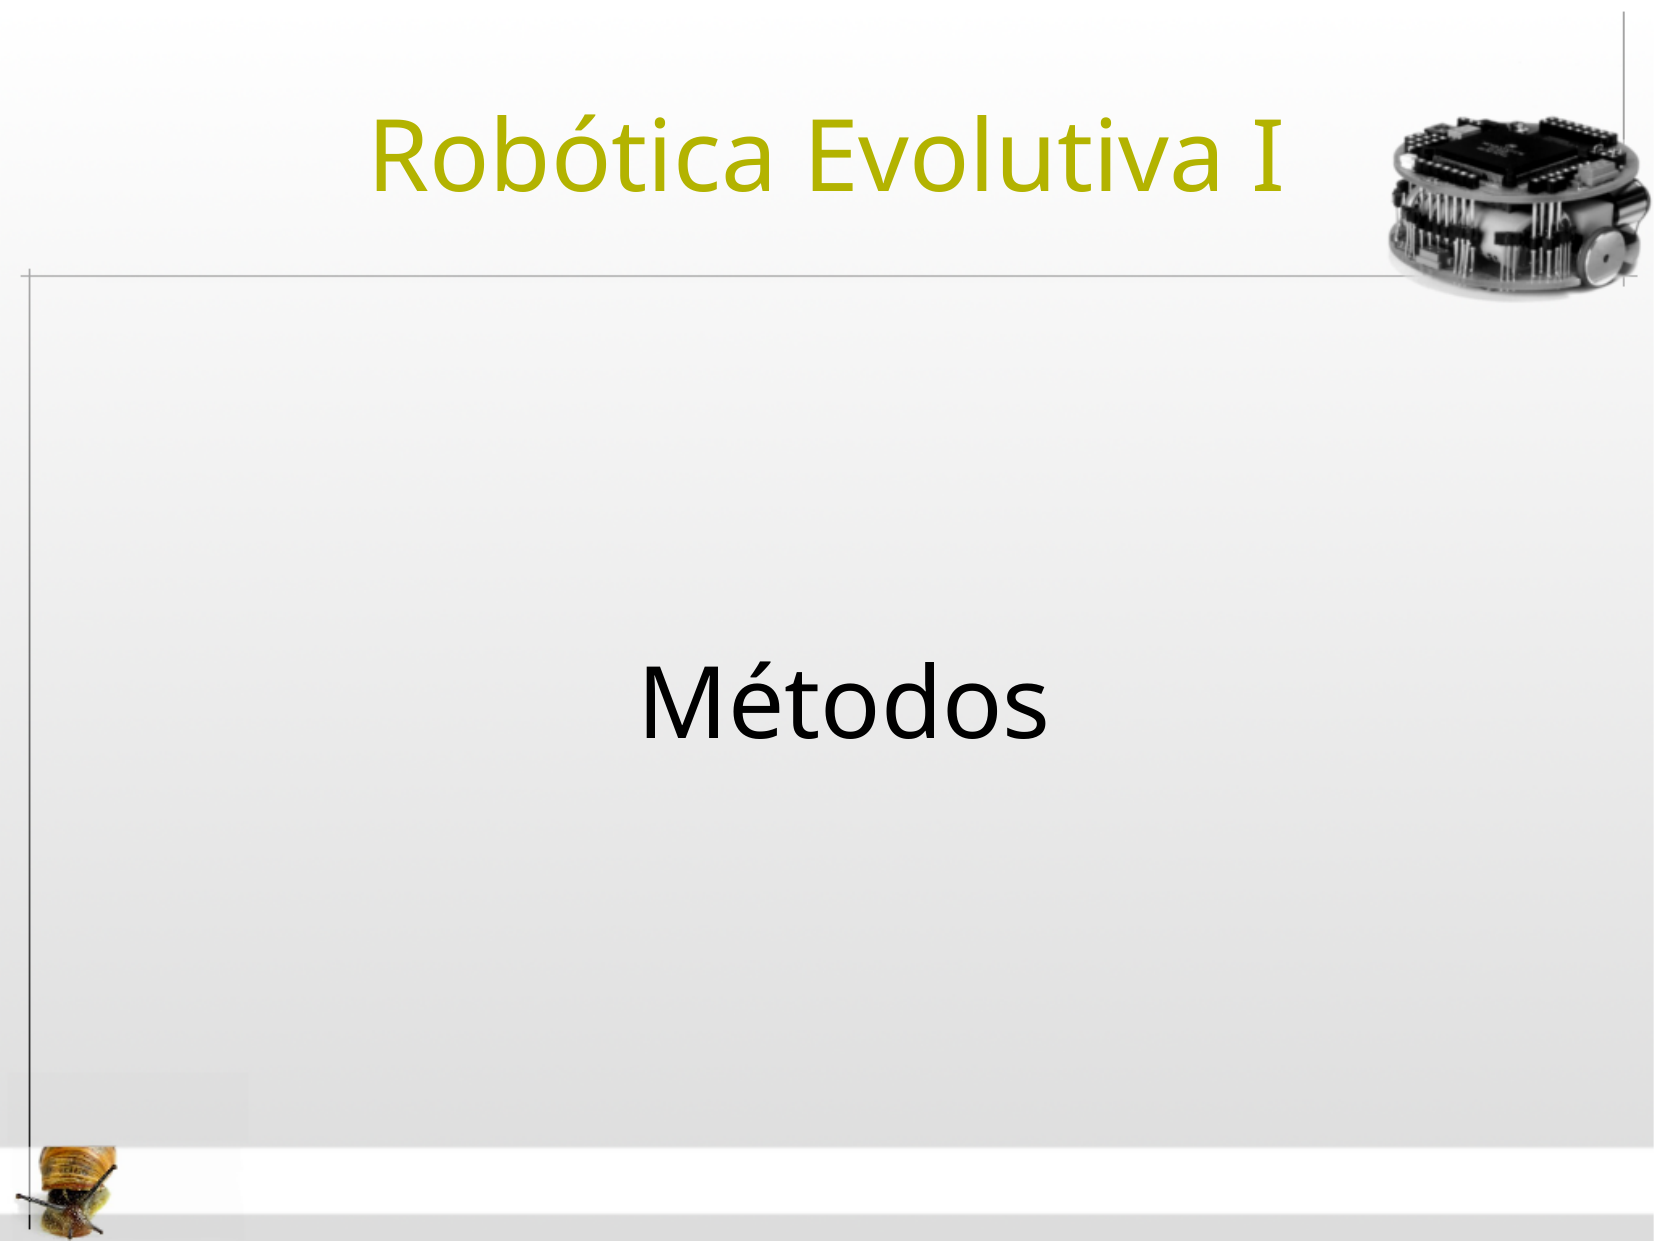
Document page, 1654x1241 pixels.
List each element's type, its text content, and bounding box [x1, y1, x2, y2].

subtitle Métodos [82, 297, 1571, 1102]
picture [0, 0, 1654, 1241]
title Robótica Evolutiva I [82, 49, 1571, 257]
